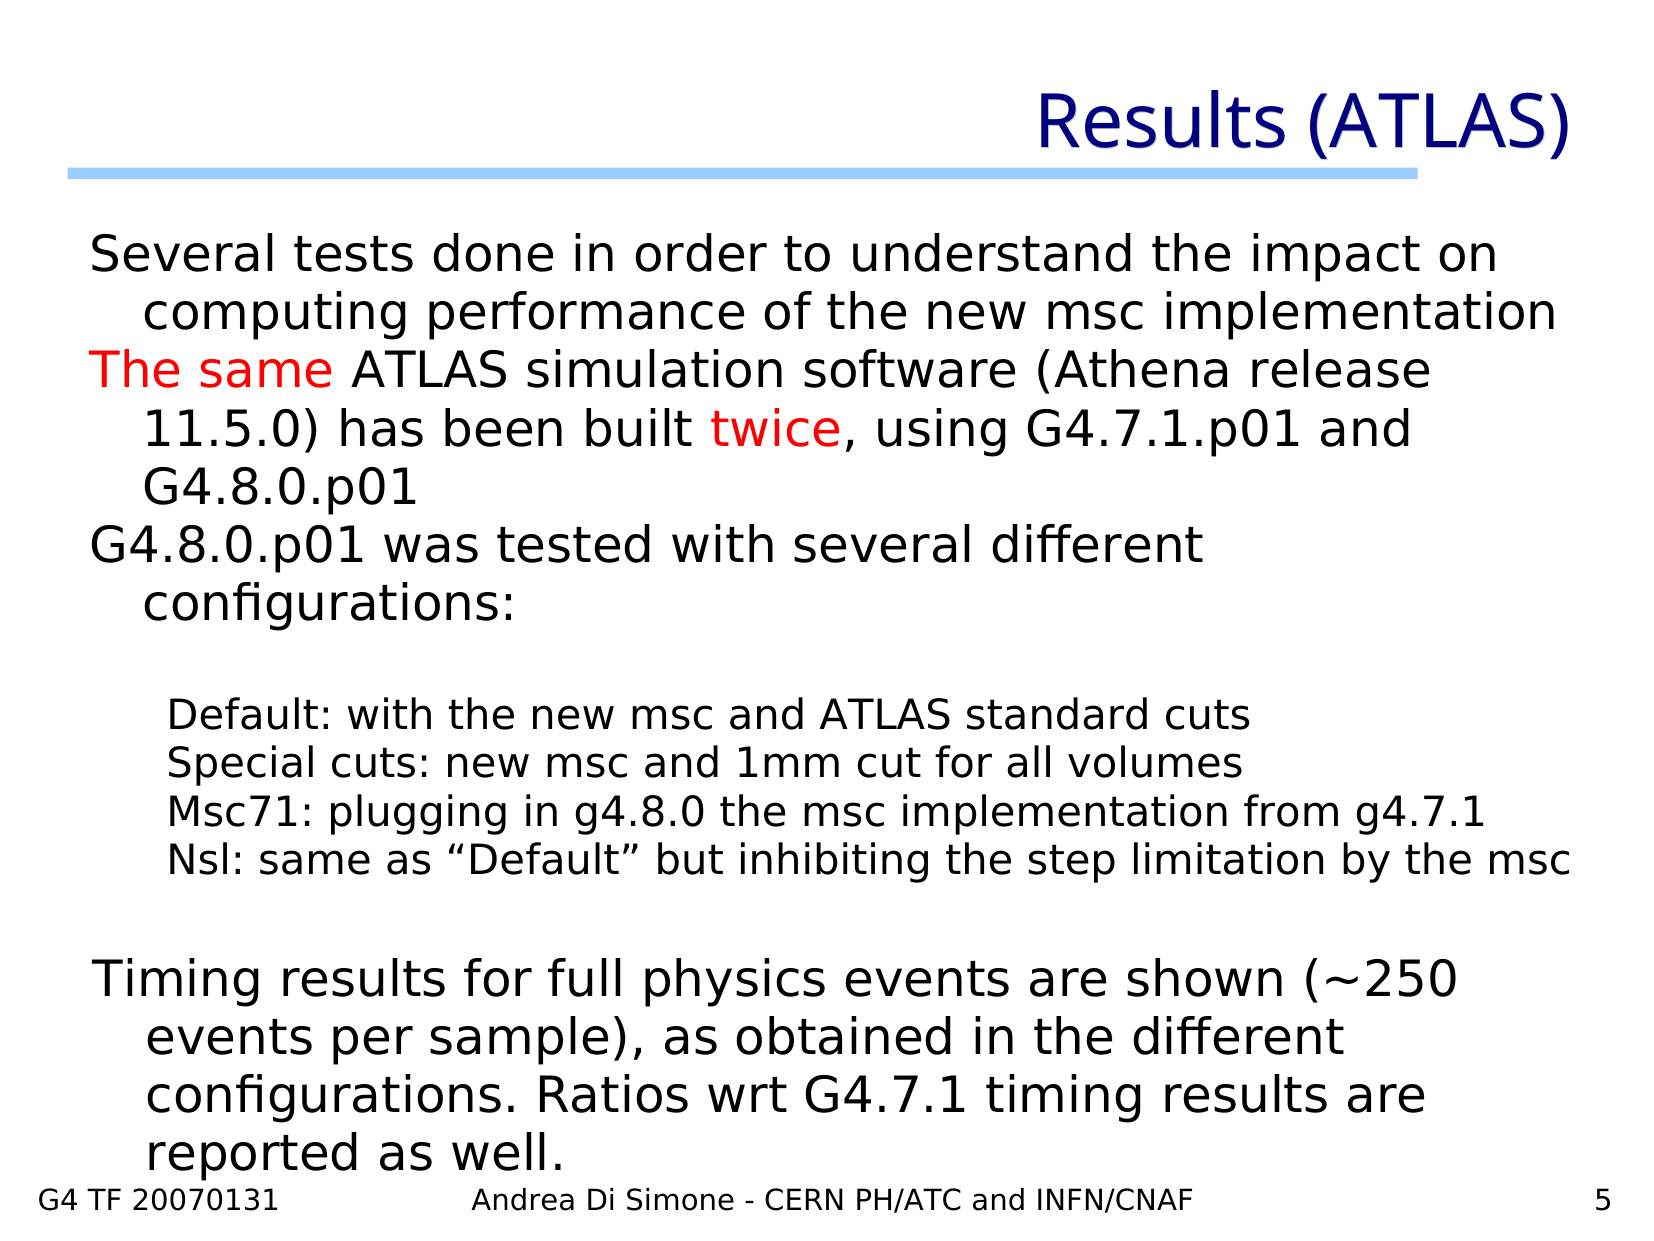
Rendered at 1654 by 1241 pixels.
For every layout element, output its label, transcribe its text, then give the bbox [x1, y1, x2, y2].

text_box Several tests done in order to understand the impact on computing performance of the new msc implementation The same ATLAS simulation software (Athena release 11.5.0) has been built twice, using G4.7.1.p01 and G4.8.0.p01 G4.8.0.p01 was tested with several different configurations: Default: with the new msc and ATLAS standard cuts Special cuts: new msc and 1mm cut for all volumes Msc71: plugging in g4.8.0 the msc implementation from g4.7.1 Nsl: same as “Default” but inhibiting the step limitation by the msc [57, 217, 1595, 941]
title Results (ATLAS) [82, 49, 1571, 188]
text_box Timing results for full physics events are shown (~250 events per sample), as obtained in the different configurations. Ratios wrt G4.7.1 timing results are reported as well. [75, 949, 1613, 1183]
